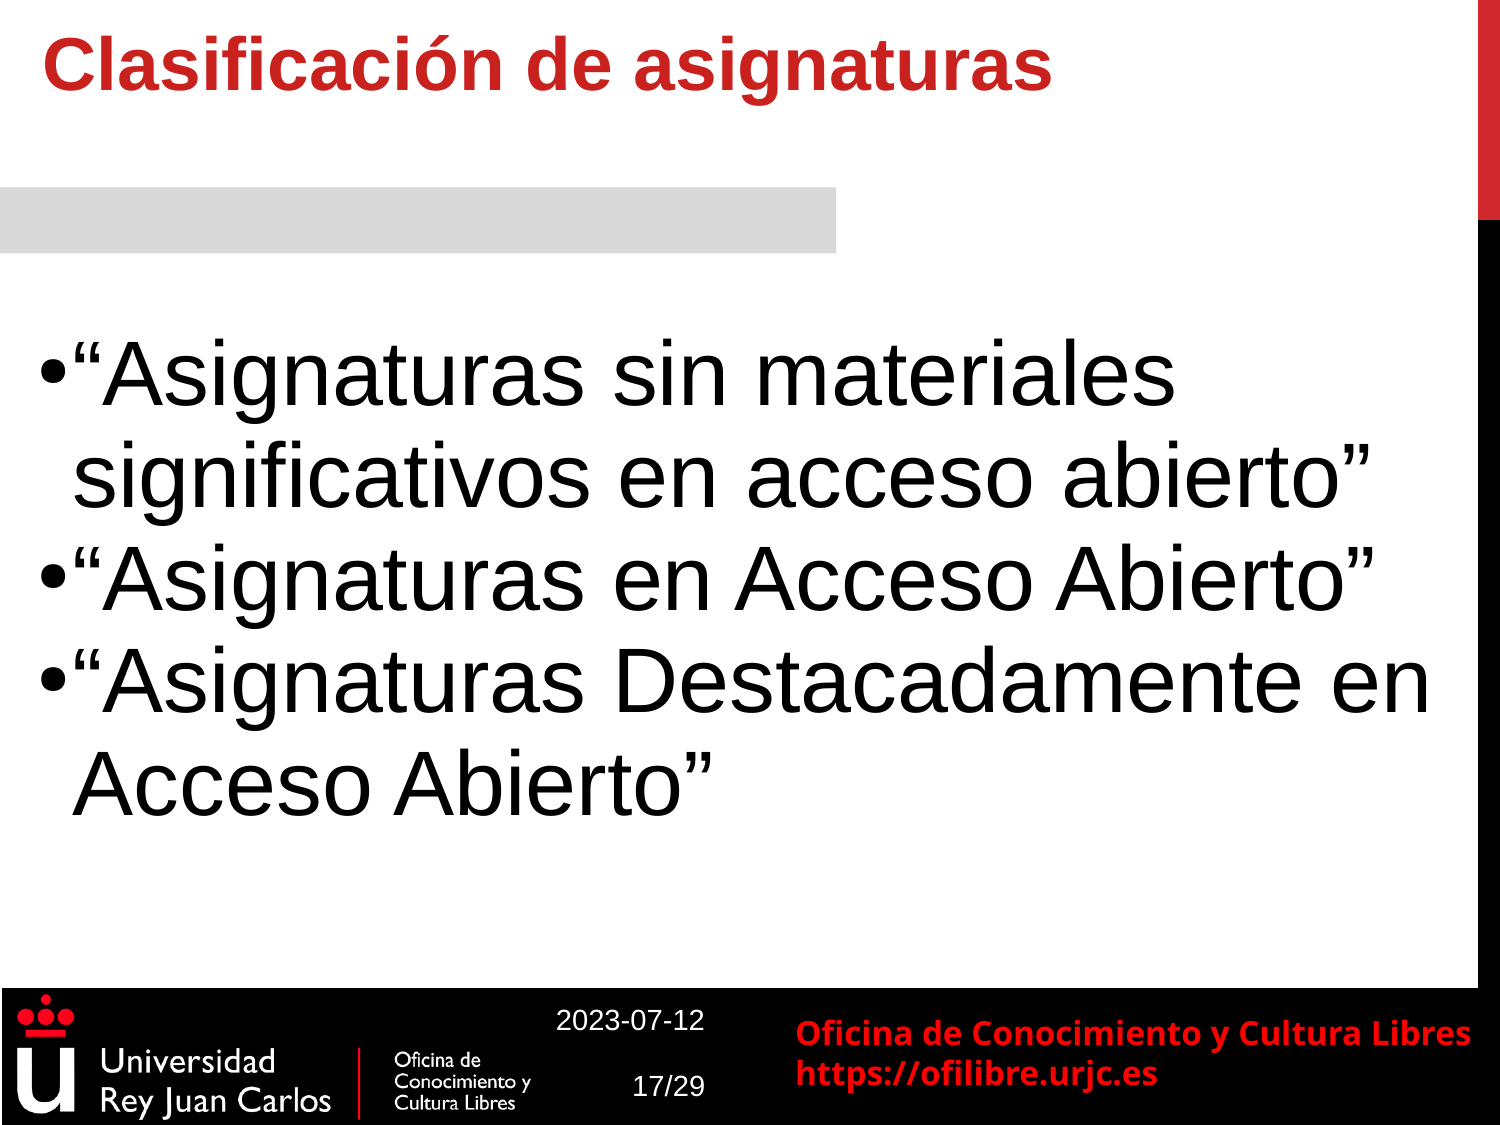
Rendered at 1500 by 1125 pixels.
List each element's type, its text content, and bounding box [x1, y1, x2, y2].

text_box Clasificación de asignaturas [27, 15, 1381, 199]
text_box “Asignaturas sin materiales significativos en acceso abierto” “Asignaturas en Acceso Abierto” “Asignaturas Destacadamente en Acceso Abierto” [22, 314, 1463, 901]
picture [17, 994, 531, 1120]
title [75, 7, 1425, 196]
